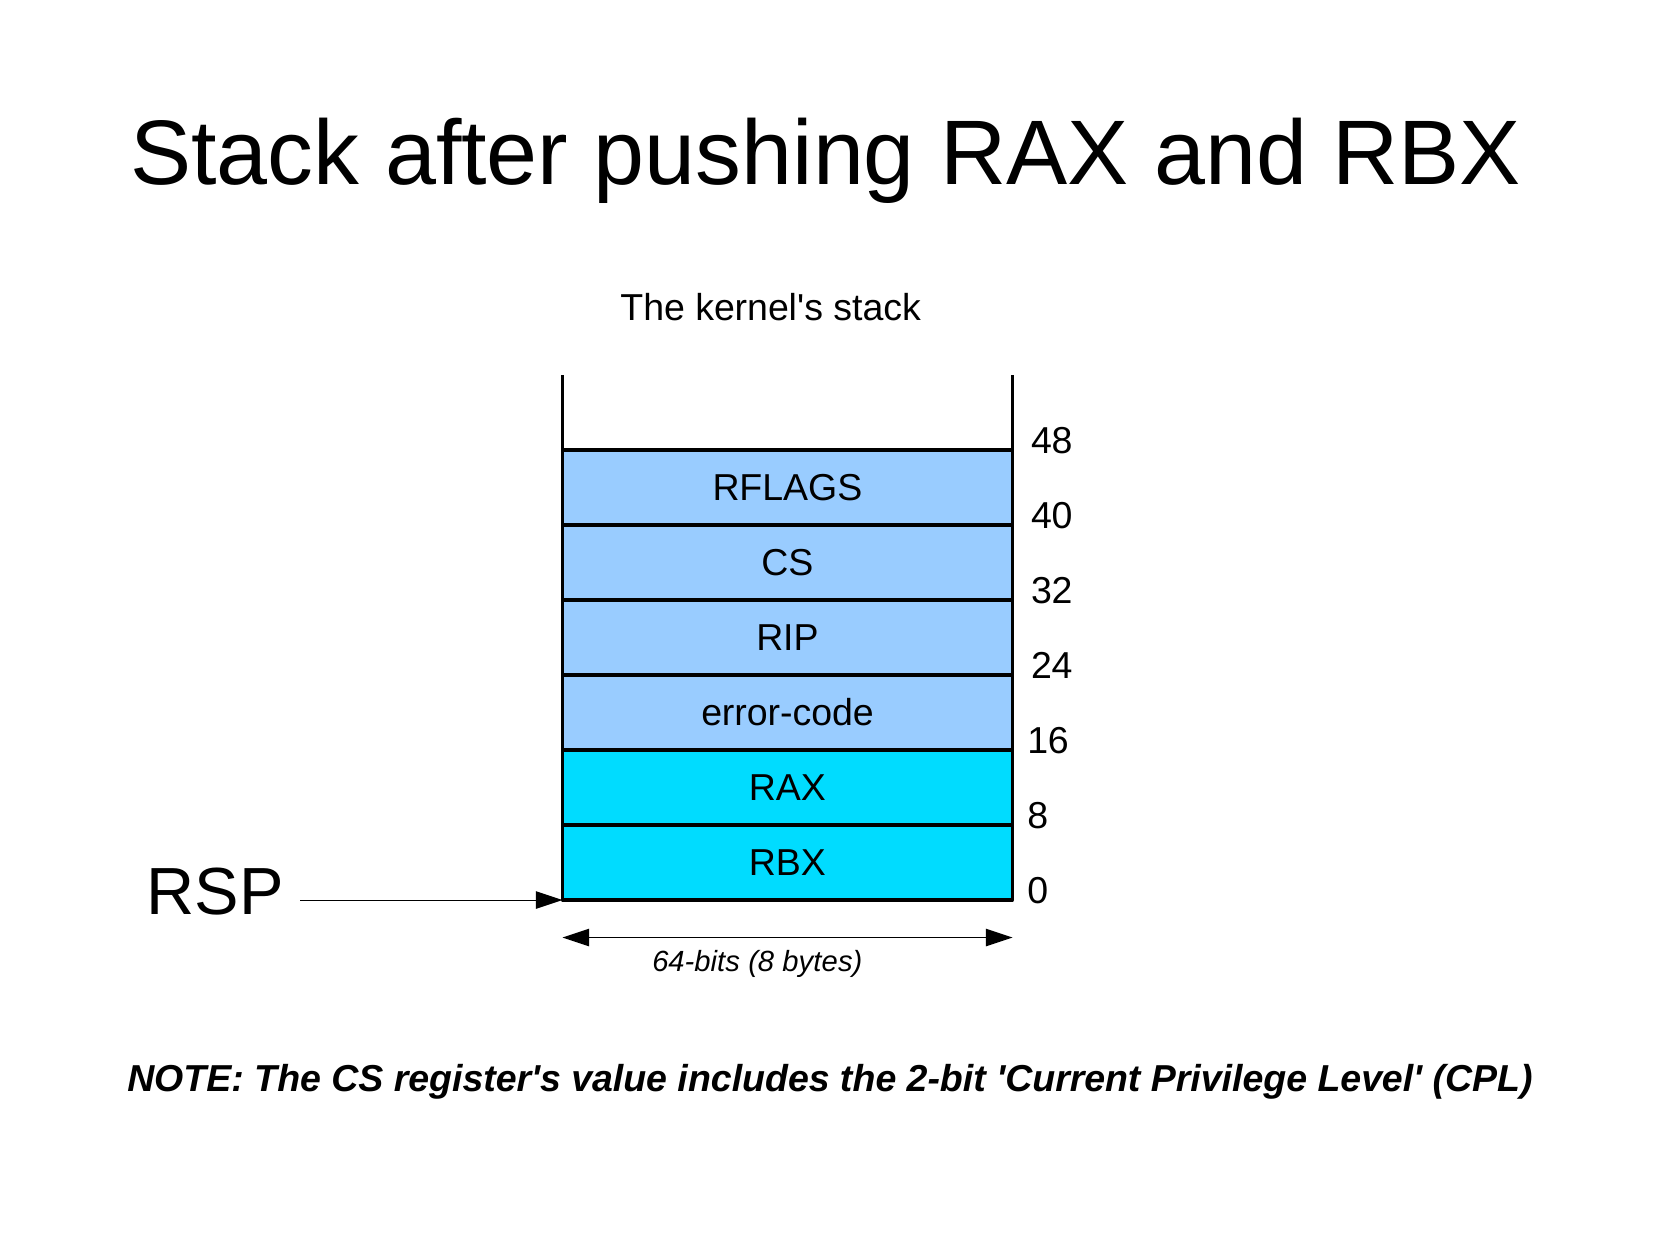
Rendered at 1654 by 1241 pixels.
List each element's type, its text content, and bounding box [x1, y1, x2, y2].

text_box 64-bits (8 bytes) [637, 938, 878, 986]
text_box 32 [1016, 562, 1088, 620]
text_box error-code [562, 675, 1013, 751]
text_box 48 [1016, 412, 1088, 470]
text_box 0 [1012, 862, 1063, 920]
text_box RBX [562, 826, 1013, 901]
text_box 24 [1016, 637, 1088, 695]
text_box 8 [1012, 787, 1063, 845]
text_box RFLAGS [564, 450, 1011, 526]
text_box RAX [562, 751, 1013, 826]
text_box RSP [130, 844, 301, 938]
text_box The kernel's stack [604, 277, 938, 338]
text_box CS [562, 526, 1011, 601]
text_box RIP [562, 601, 1013, 675]
title Stack after pushing RAX and RBX [82, 49, 1571, 257]
text_box 16 [1013, 712, 1084, 770]
text_box 40 [1016, 487, 1088, 545]
text_box NOTE: The CS register's value includes the 2-bit 'Current Privilege Level' (CPL) [112, 1050, 1560, 1107]
